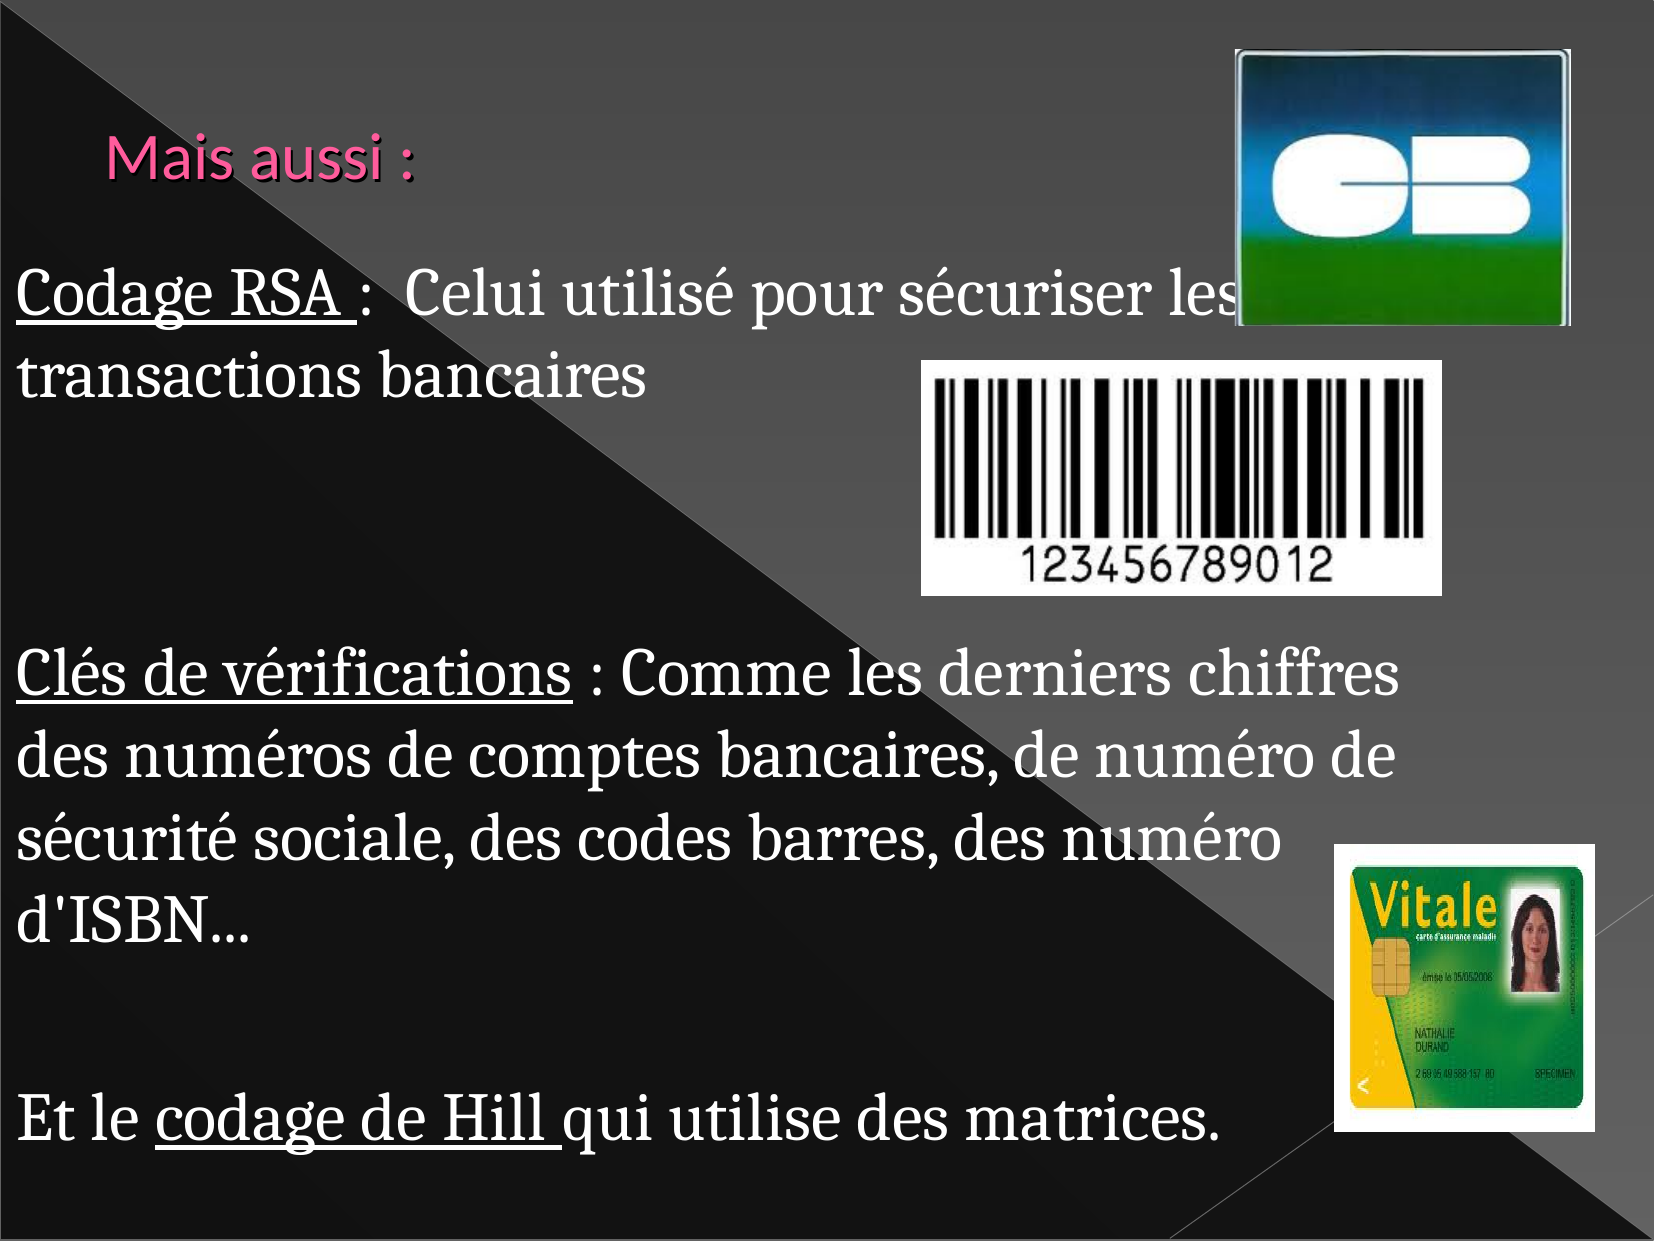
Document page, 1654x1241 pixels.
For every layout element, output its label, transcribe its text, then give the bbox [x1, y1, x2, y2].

picture [1234, 49, 1571, 326]
subtitle Codage RSA : Celui utilisé pour sécuriser les transactions bancaires Clés de vérifications : Comme les derniers chiffres des numéros de comptes bancaires, de numéro de sécurité sociale, des codes barres, des numéro d'ISBN... Et le codage de Hill qui utilise des matrices. [0, 238, 1456, 1217]
title Mais aussi : [0, 49, 1234, 238]
picture [921, 360, 1442, 597]
picture [1334, 844, 1595, 1132]
